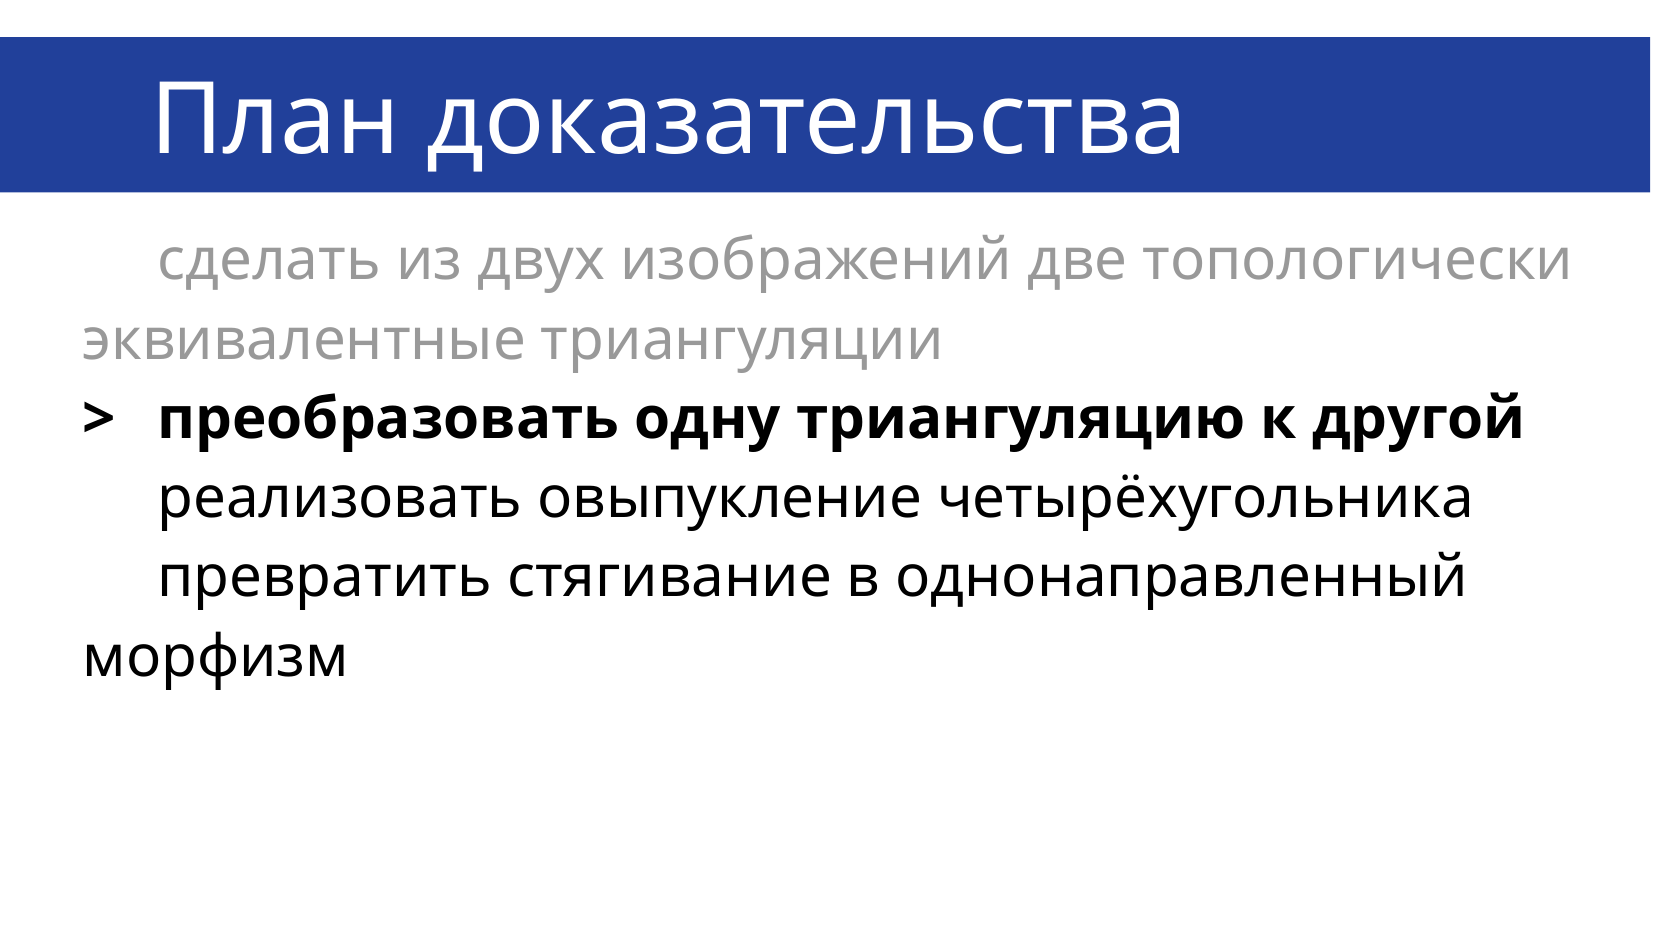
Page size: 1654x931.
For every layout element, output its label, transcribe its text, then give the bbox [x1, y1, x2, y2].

subtitle сделать из двух изображений две топологически эквивалентные триангуляции > преобразовать одну триангуляцию к другой реализовать овыпукление четырёхугольника превратить стягивание в однонаправленный морфизм [82, 217, 1576, 773]
title План доказательства [0, 37, 1651, 193]
